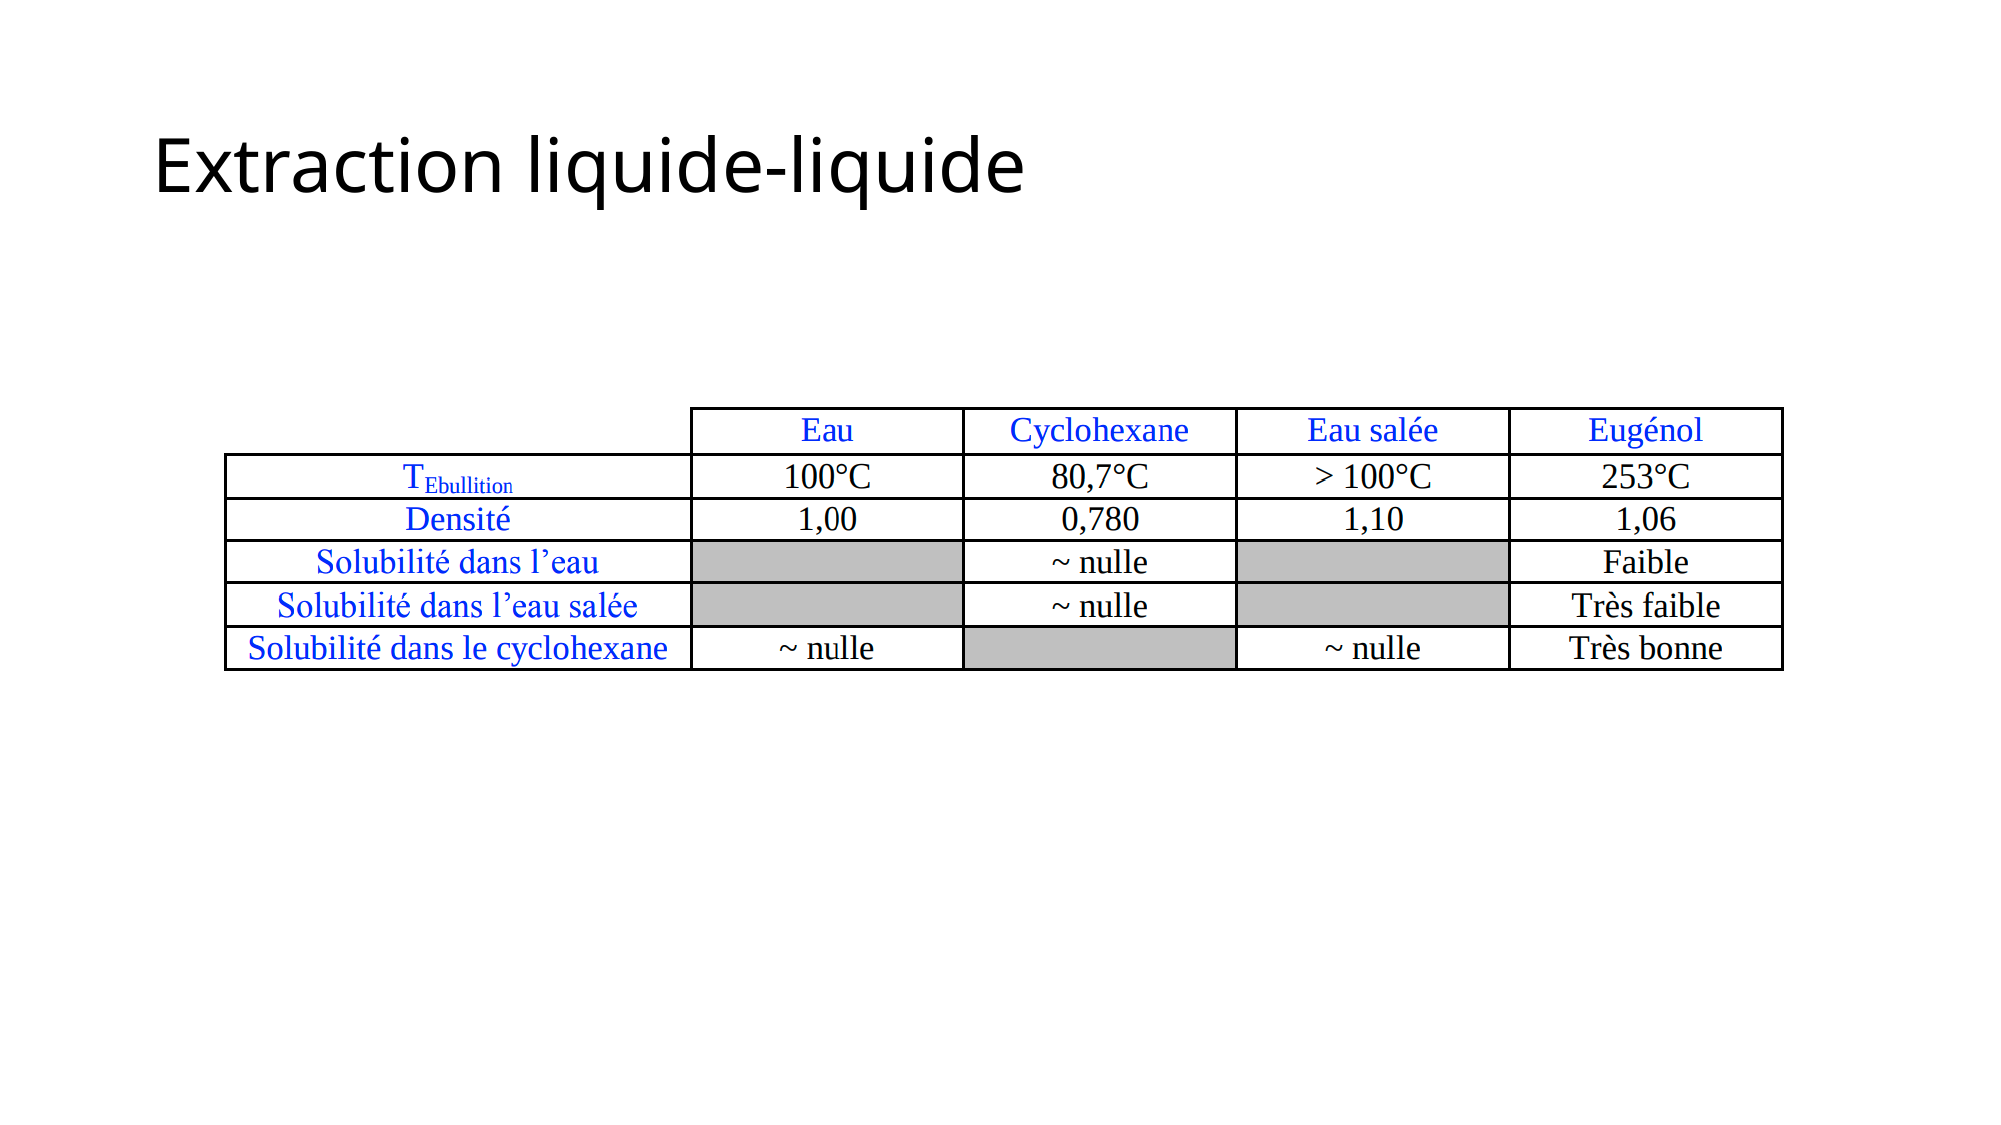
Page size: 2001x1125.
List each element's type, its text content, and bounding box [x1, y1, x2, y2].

title Extraction liquide-liquide [137, 59, 1863, 278]
picture [185, 364, 1815, 714]
